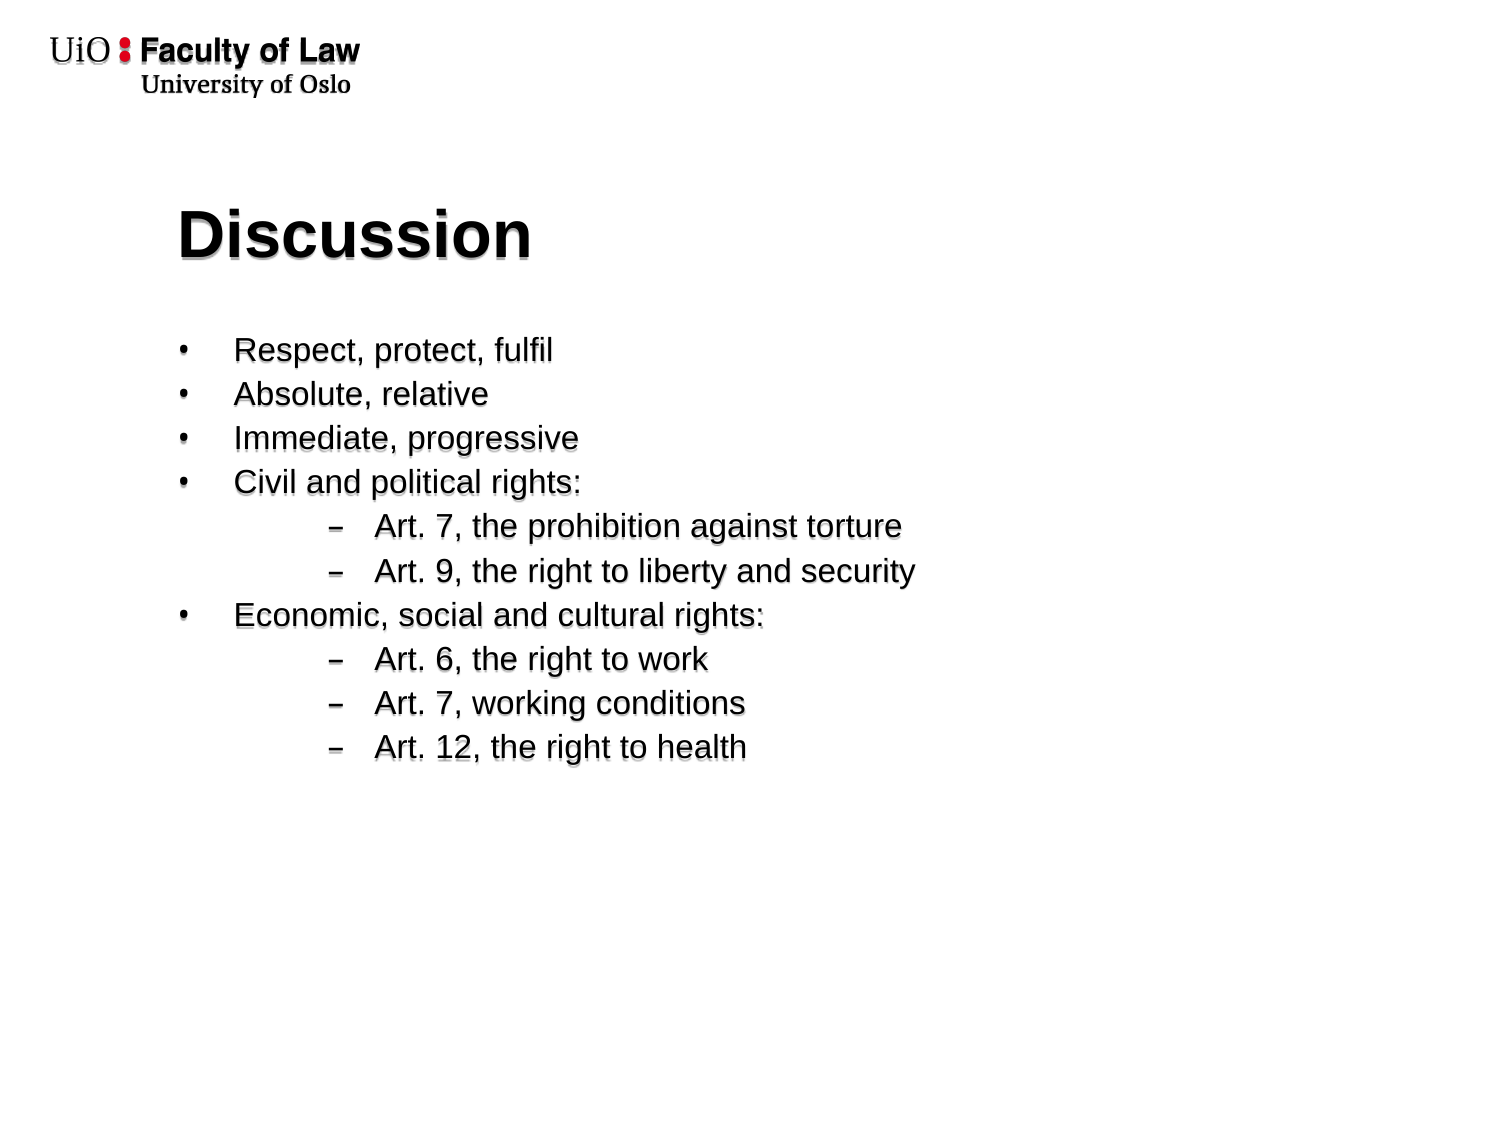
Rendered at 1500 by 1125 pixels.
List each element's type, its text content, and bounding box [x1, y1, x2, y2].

title Discussion [162, 137, 1426, 324]
list Respect, protect, fulfil Absolute, relative Immediate, progressive Civil and political rights: Art. 7, the prohibition against torture Art. 9, the right to liberty and security Economic, social and cultural rights: Art. 6, the right to work Art. 7, working conditions Art. 12, the right to health [162, 324, 1426, 1000]
